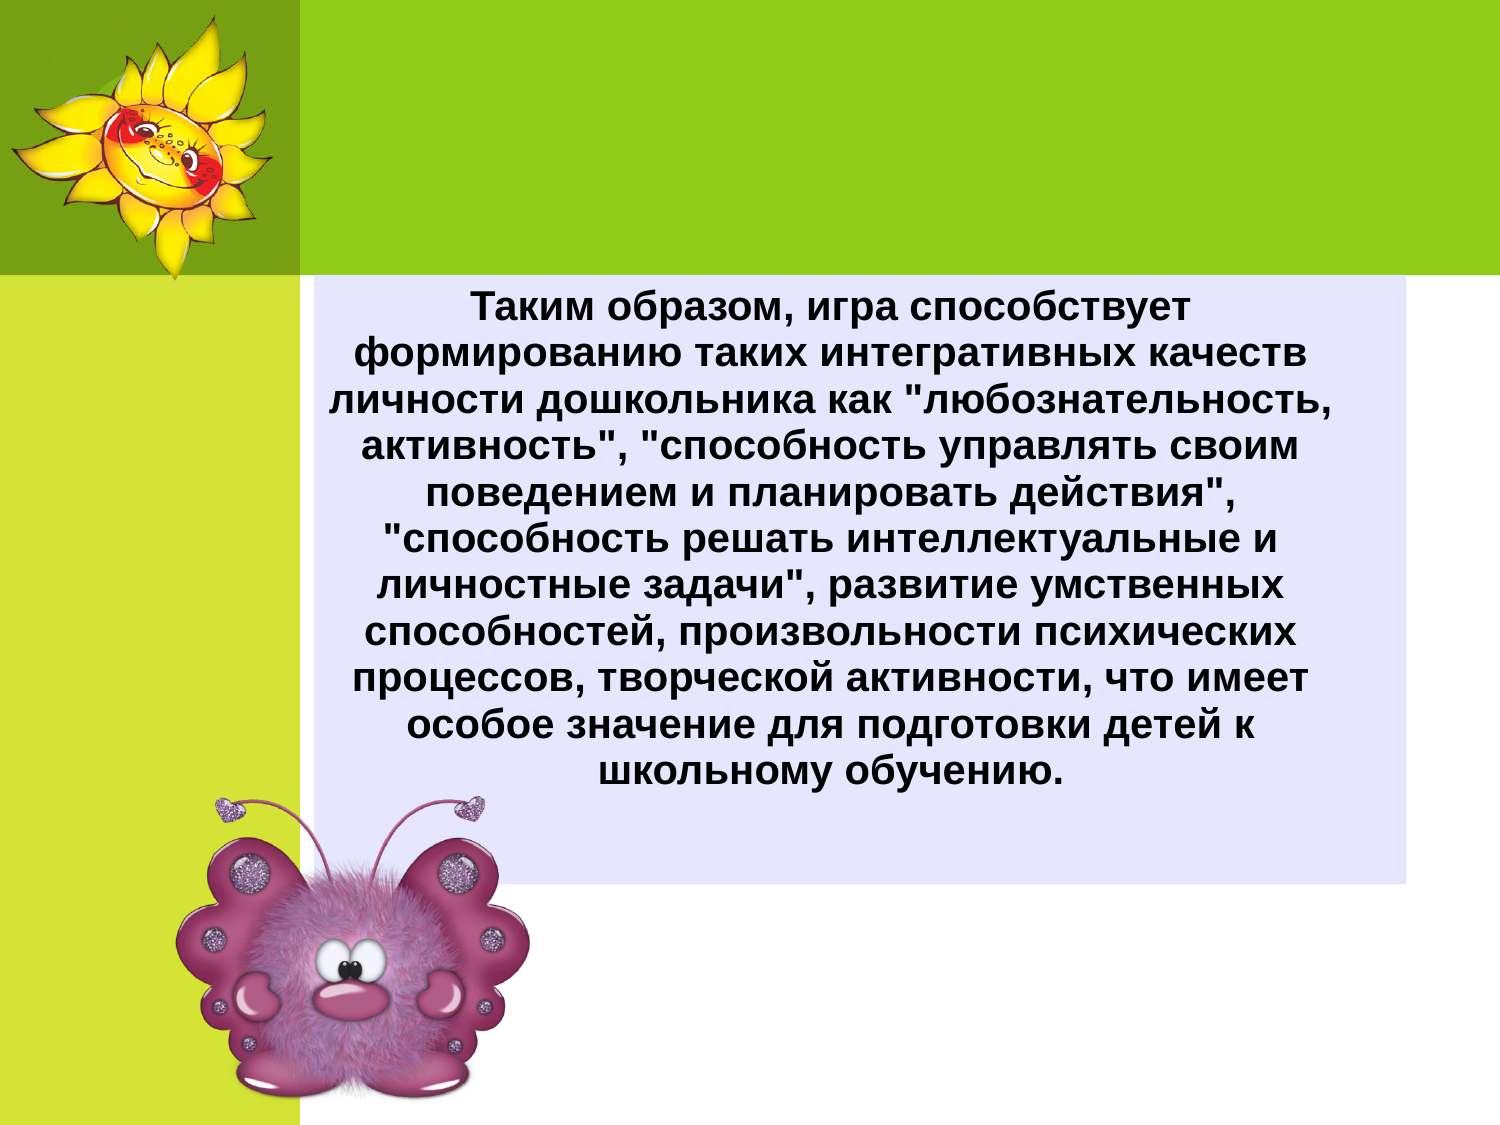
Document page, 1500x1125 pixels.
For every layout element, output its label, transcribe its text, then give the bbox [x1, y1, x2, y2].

text_box Таким образом, игра способствует формированию таких интегративных качеств личности дошкольника как "любознательность, активность", "способность управлять своим поведением и планировать действия", "способность решать интеллектуальные и личностные задачи", развитие умственных способностей, произвольности психических процессов, творческой активности, что имеет особое значение для подготовки детей к школьному обучению. [314, 274, 1407, 885]
picture [175, 796, 530, 1105]
picture [0, 0, 293, 293]
